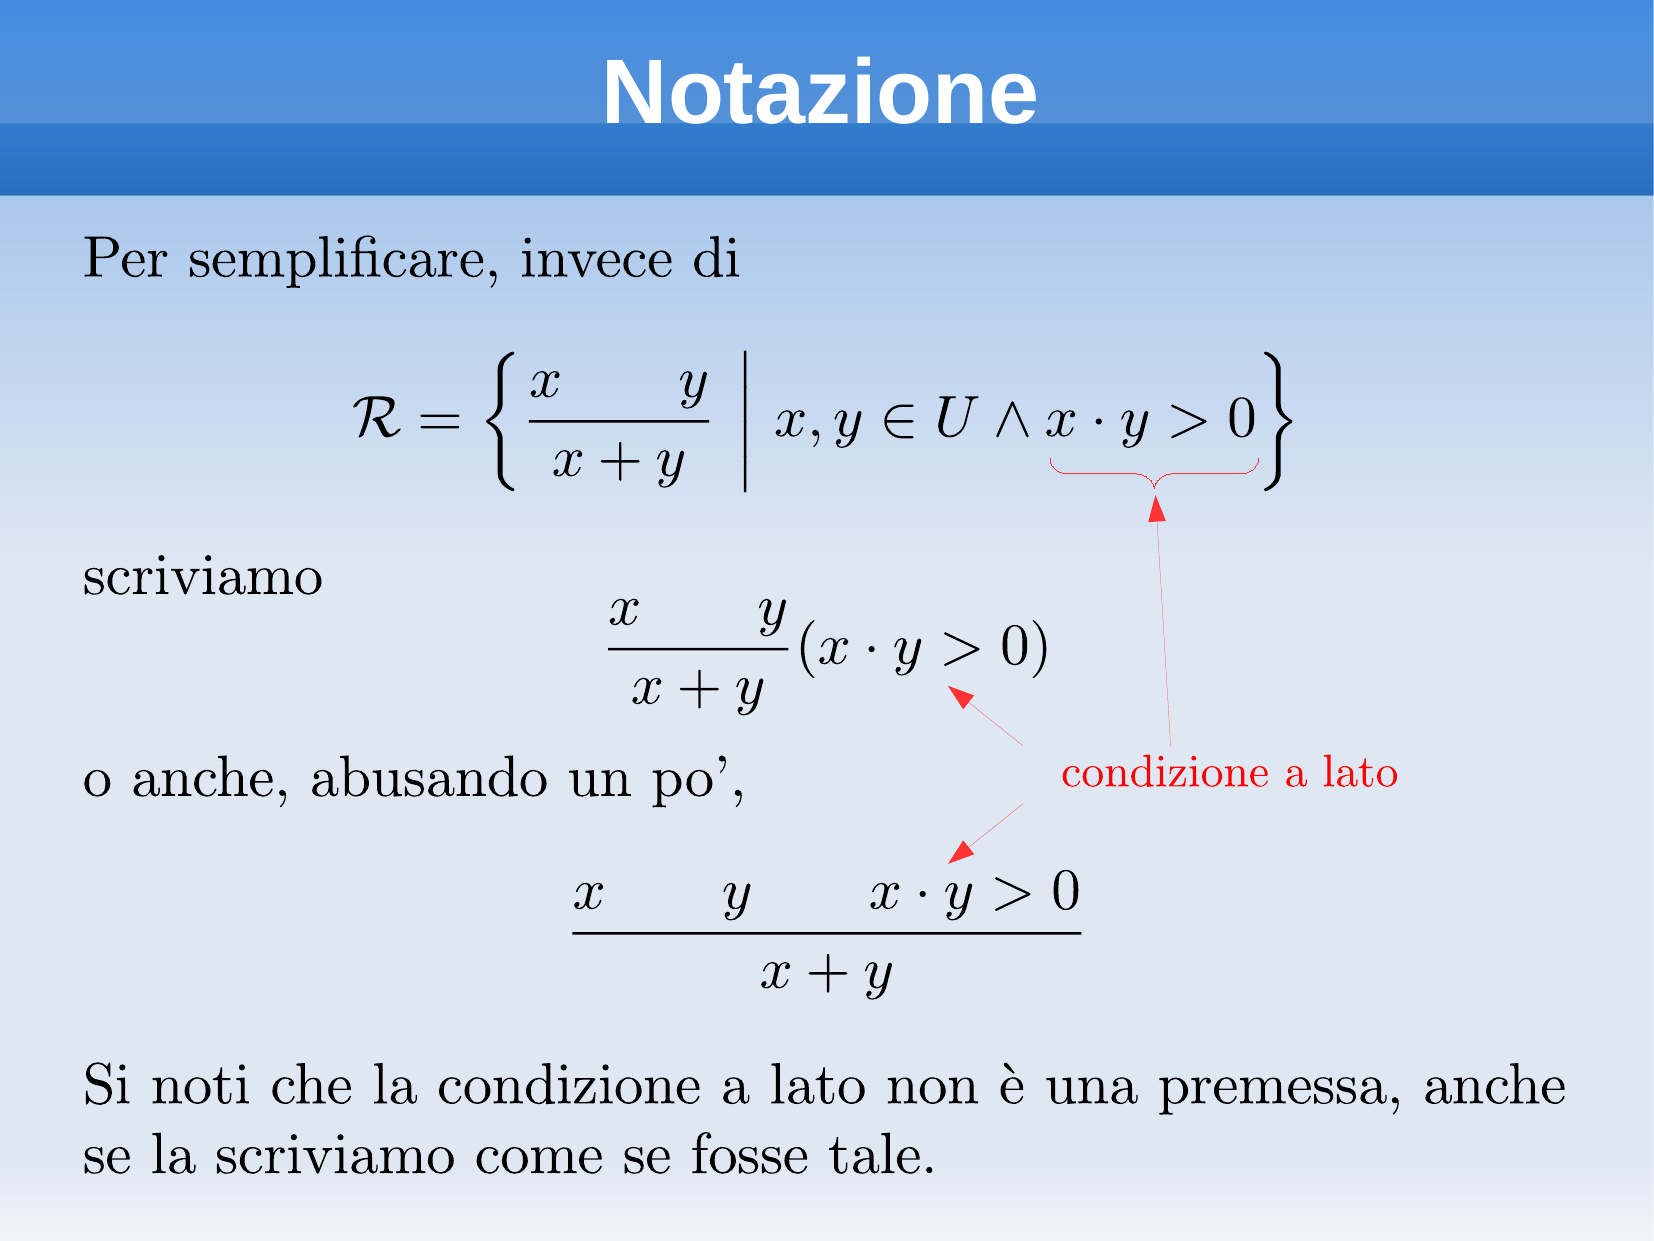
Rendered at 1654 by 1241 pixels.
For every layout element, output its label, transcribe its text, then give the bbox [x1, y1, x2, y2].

list [1567, 290, 1571, 1109]
text_box [82, 235, 1567, 1174]
title Notazione [76, 0, 1565, 188]
picture [0, 0, 1654, 1241]
